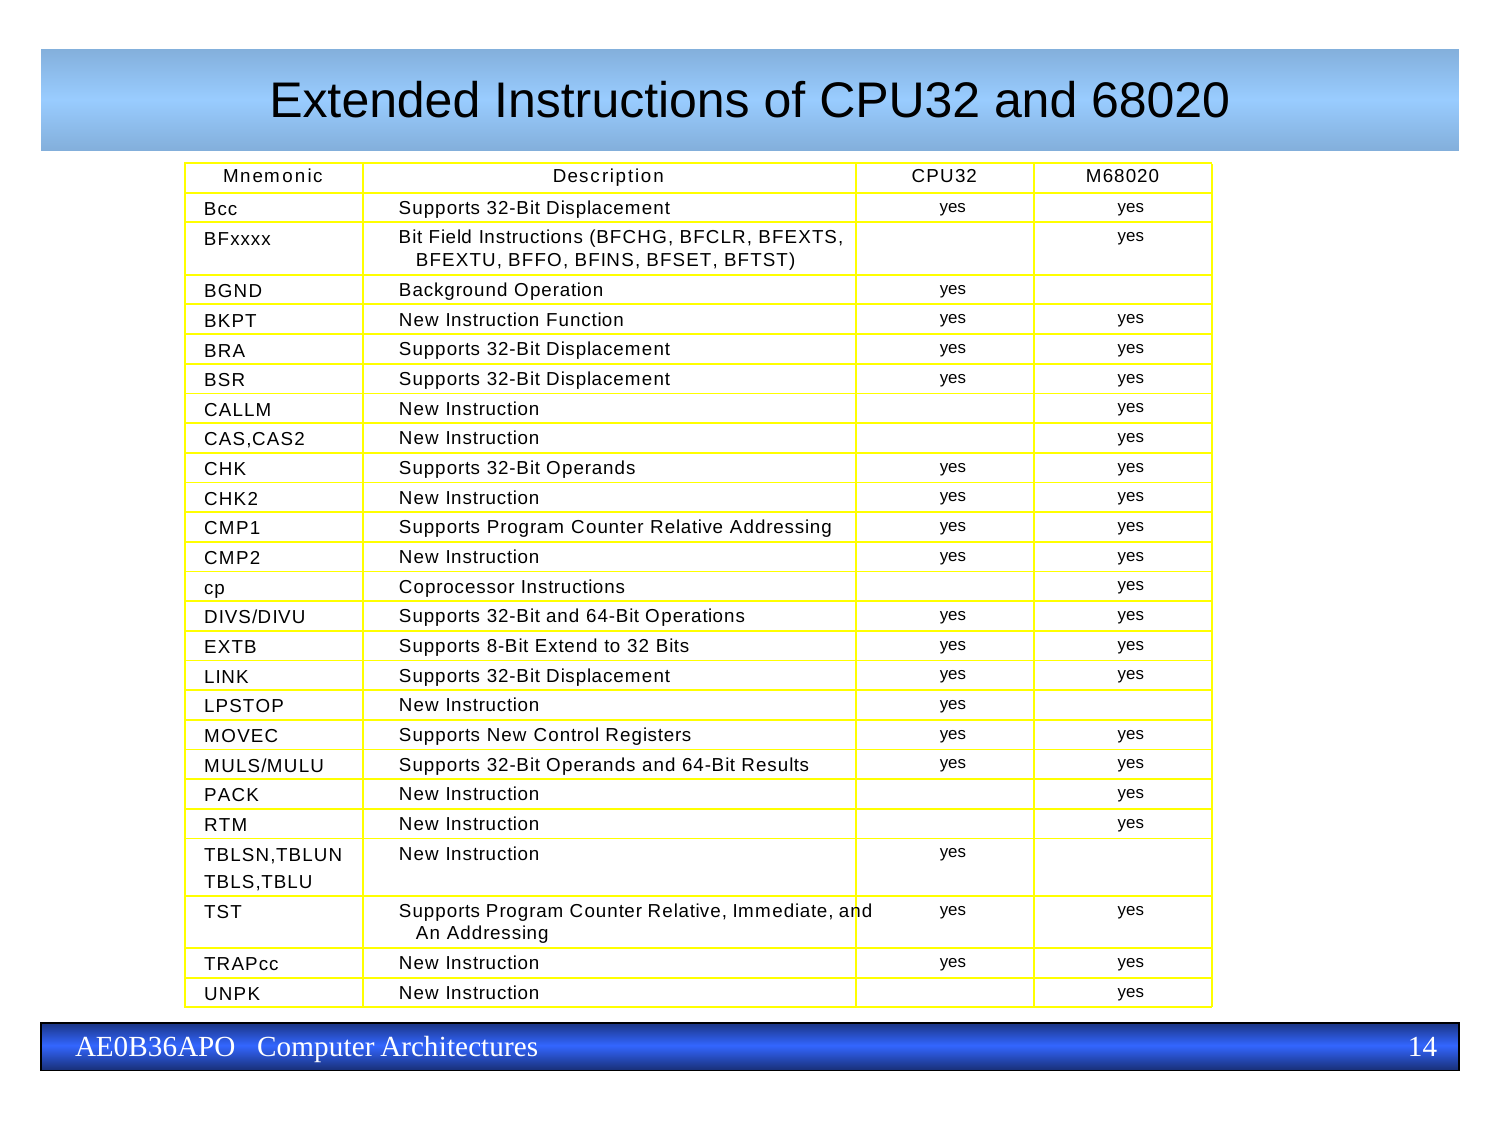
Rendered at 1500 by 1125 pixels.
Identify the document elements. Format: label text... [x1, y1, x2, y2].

title Extended Instructions of CPU32 and 68020 [41, 49, 1459, 151]
